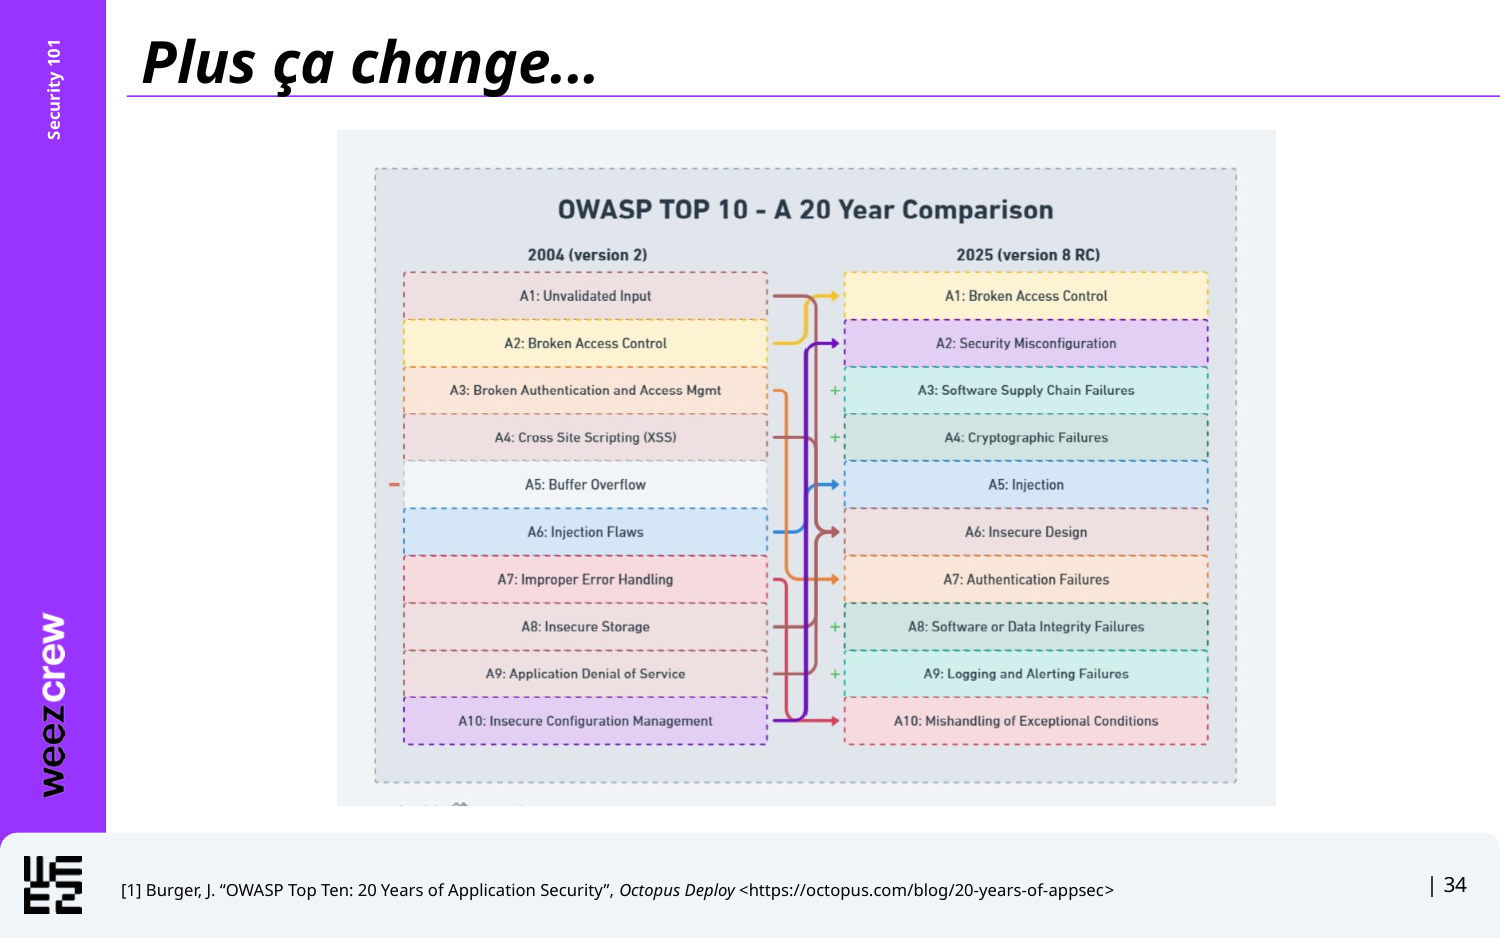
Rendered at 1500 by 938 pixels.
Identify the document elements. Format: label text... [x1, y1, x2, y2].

picture [43, 612, 65, 798]
title Plus ça change... [126, 24, 1480, 97]
picture [24, 856, 82, 914]
slide_number | <number> [1394, 850, 1482, 922]
picture [337, 130, 1276, 806]
text_box [1] Burger, J. “OWASP Top Ten: 20 Years of Application Security”, Octopus Deploy <https://octopus.com/blog/20-years-of-appsec> [106, 837, 1394, 938]
title Security 101 [0, 24, 107, 497]
